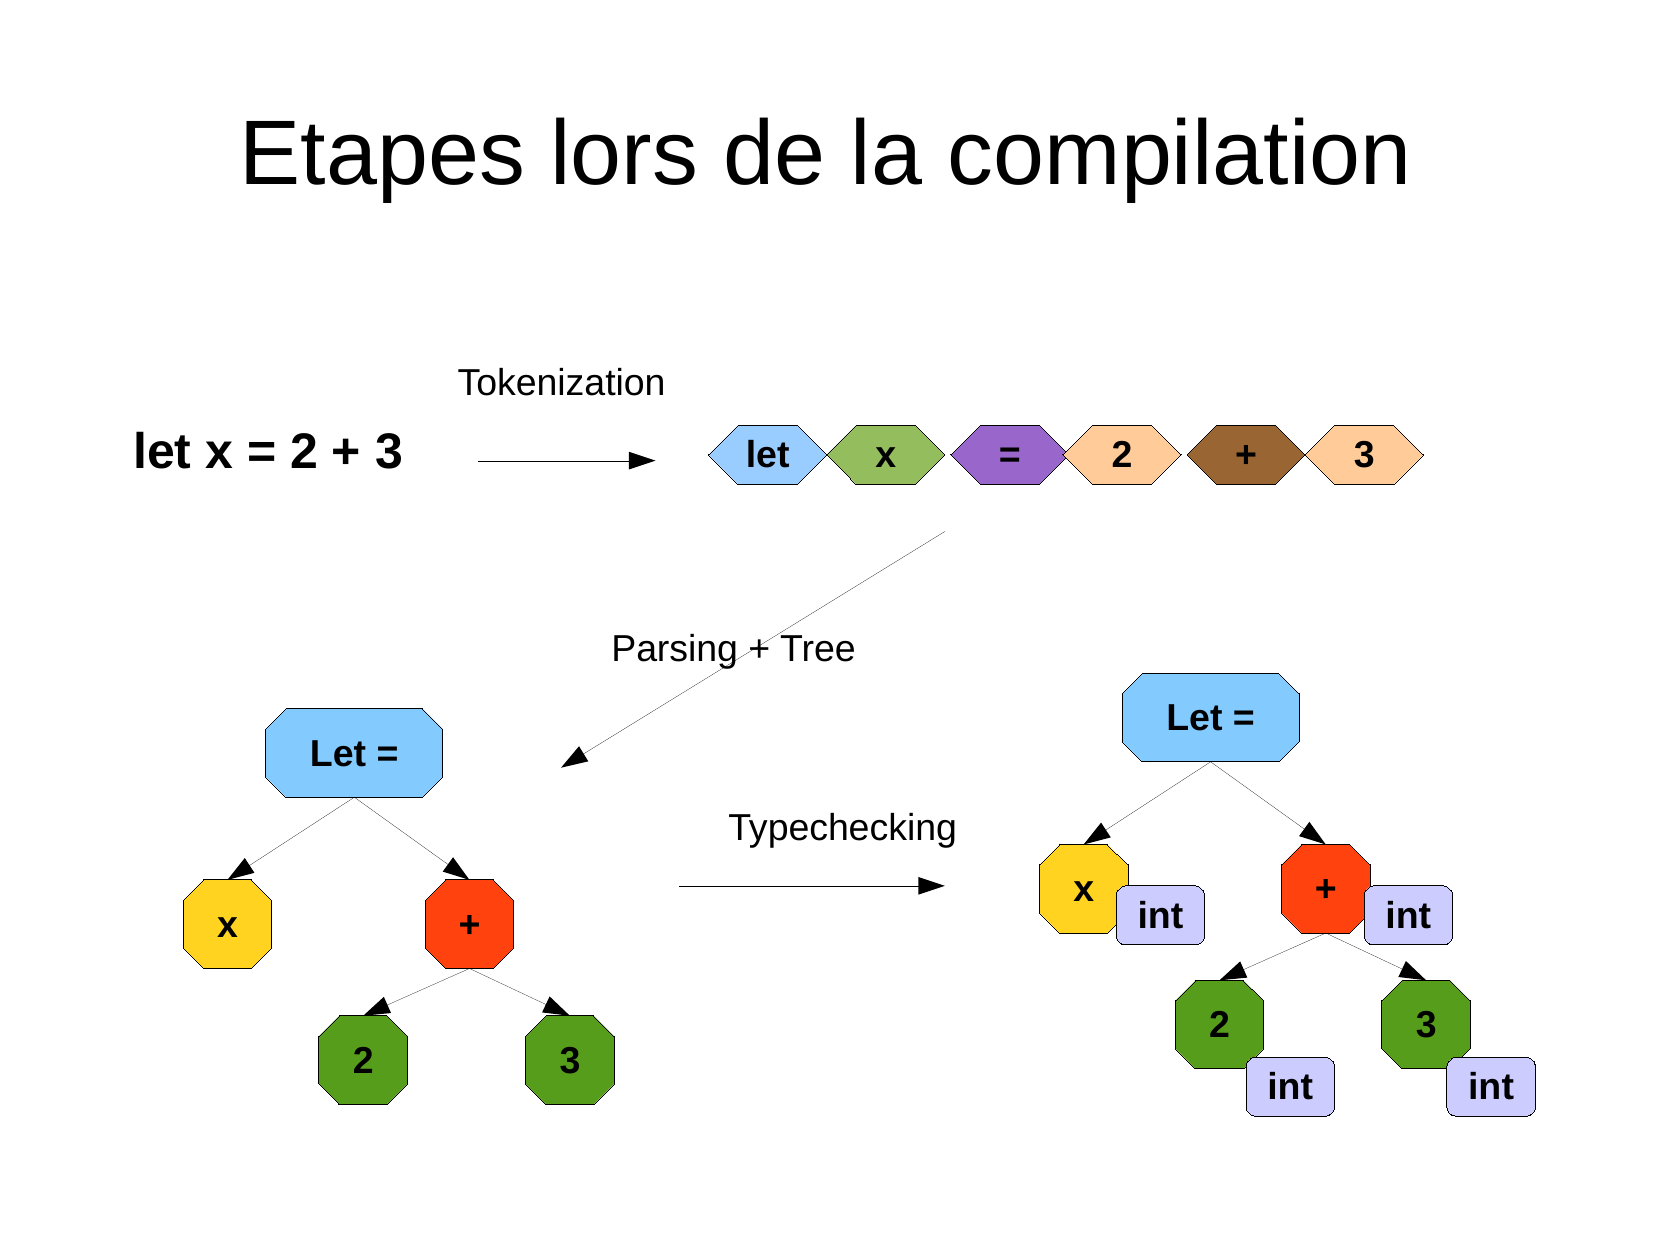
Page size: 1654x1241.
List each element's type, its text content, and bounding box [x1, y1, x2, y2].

text_box + [1281, 844, 1371, 934]
text_box let x = 2 + 3 [118, 415, 418, 487]
text_box int [1116, 885, 1205, 945]
text_box + [1187, 425, 1305, 485]
title Etapes lors de la compilation [82, 49, 1571, 257]
text_box = [950, 425, 1066, 485]
text_box int [1246, 1057, 1335, 1117]
text_box 2 [318, 1015, 408, 1105]
text_box 2 [1062, 425, 1182, 485]
text_box x [183, 879, 272, 969]
text_box Let = [1122, 673, 1300, 762]
text_box 3 [1305, 425, 1424, 485]
text_box x [826, 425, 945, 485]
text_box Tokenization [442, 354, 685, 412]
text_box Let = [265, 708, 443, 798]
text_box let [708, 425, 827, 485]
text_box int [1364, 885, 1453, 945]
text_box 3 [1381, 980, 1471, 1069]
text_box Parsing + Tree [596, 619, 873, 677]
text_box 3 [525, 1015, 615, 1105]
text_box 2 [1175, 980, 1264, 1069]
text_box Typechecking [713, 799, 975, 857]
text_box x [1039, 844, 1129, 934]
text_box + [425, 879, 514, 969]
text_box int [1446, 1057, 1536, 1117]
